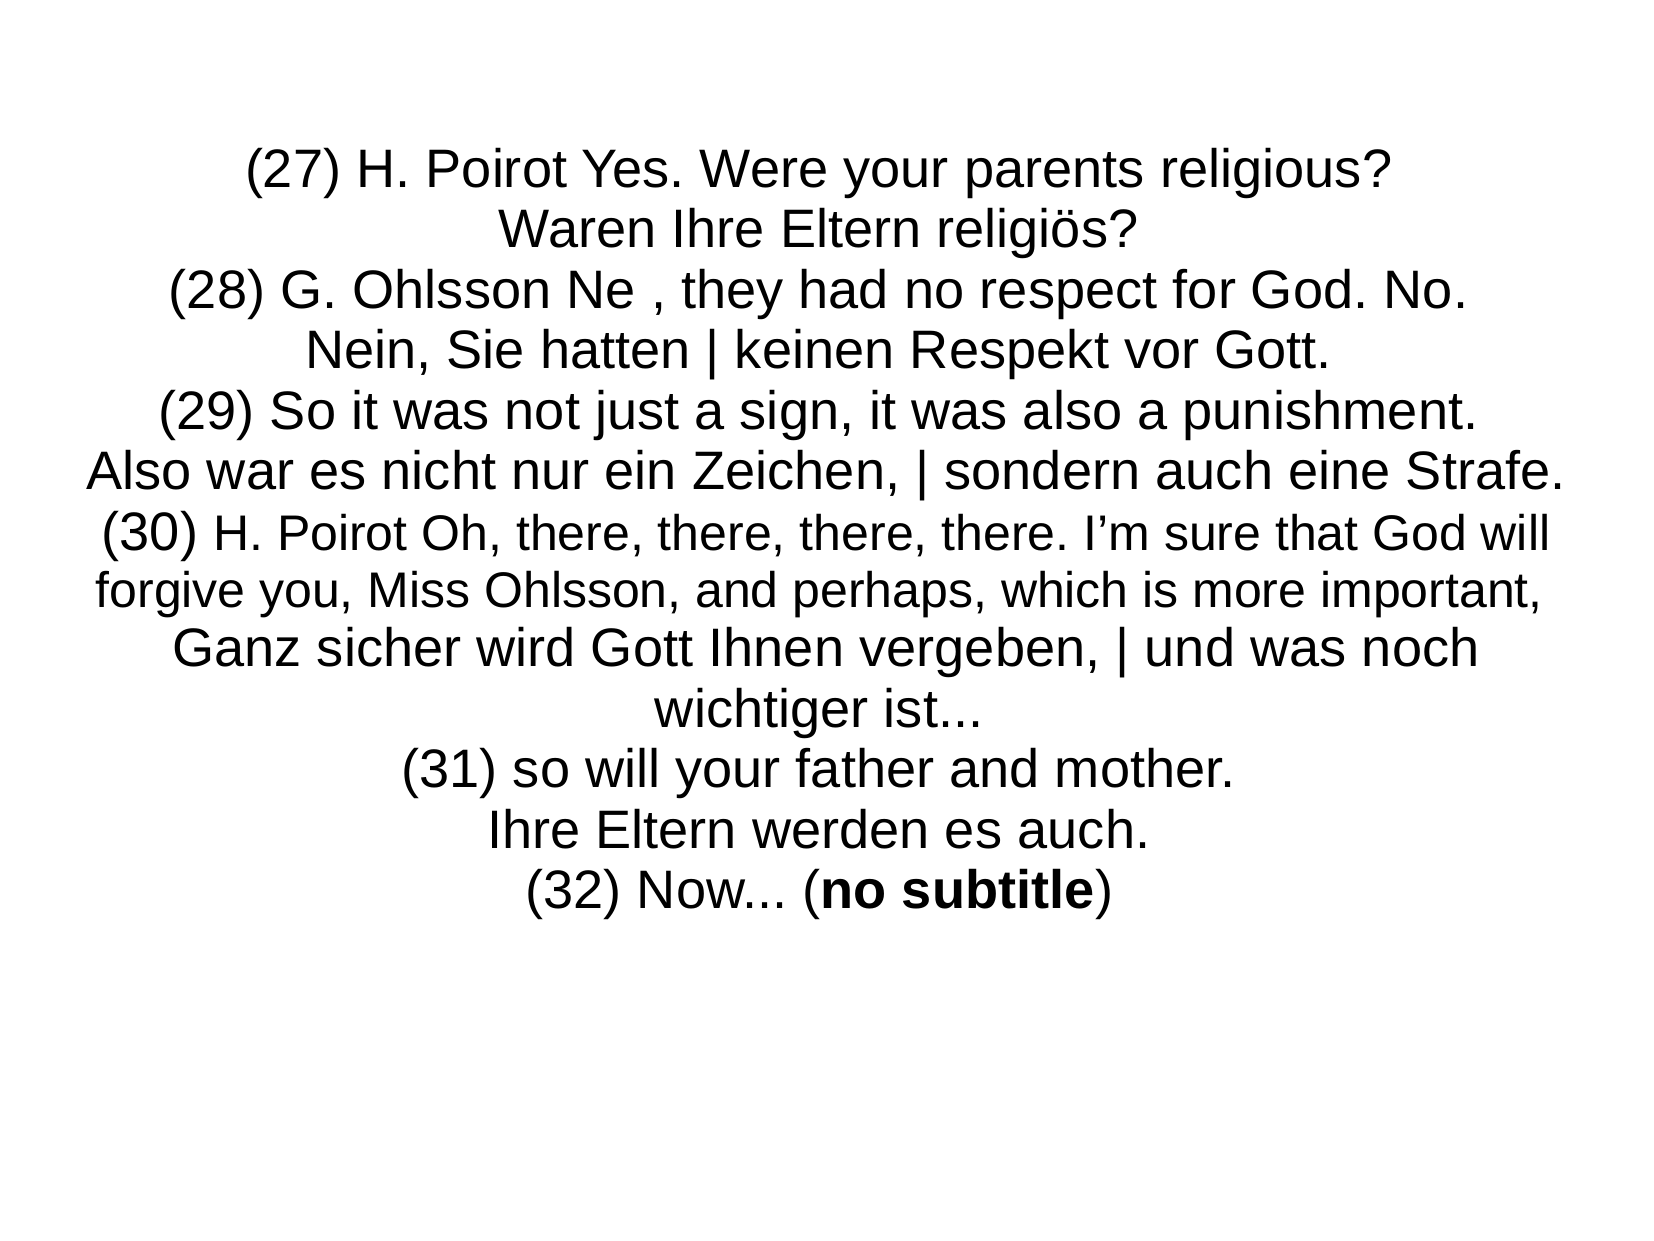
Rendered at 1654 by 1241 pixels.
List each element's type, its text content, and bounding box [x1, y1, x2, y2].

subtitle (27) H. Poirot Yes. Were your parents religious? Waren Ihre Eltern religiös? (28) G. Ohlsson Ne , they had no respect for God. No. Nein, Sie hatten | keinen Respekt vor Gott. (29) So it was not just a sign, it was also a punishment. Also war es nicht nur ein Zeichen, | sondern auch eine Strafe. (30) H. Poirot Oh, there, there, there, there. I’m sure that God will forgive you, Miss Ohlsson, and perhaps, which is more important, Ganz sicher wird Gott Ihnen vergeben, | und was noch wichtiger ist... (31) so will your father and mother. Ihre Eltern werden es auch. (32) Now... (no subtitle) [82, 49, 1571, 1010]
